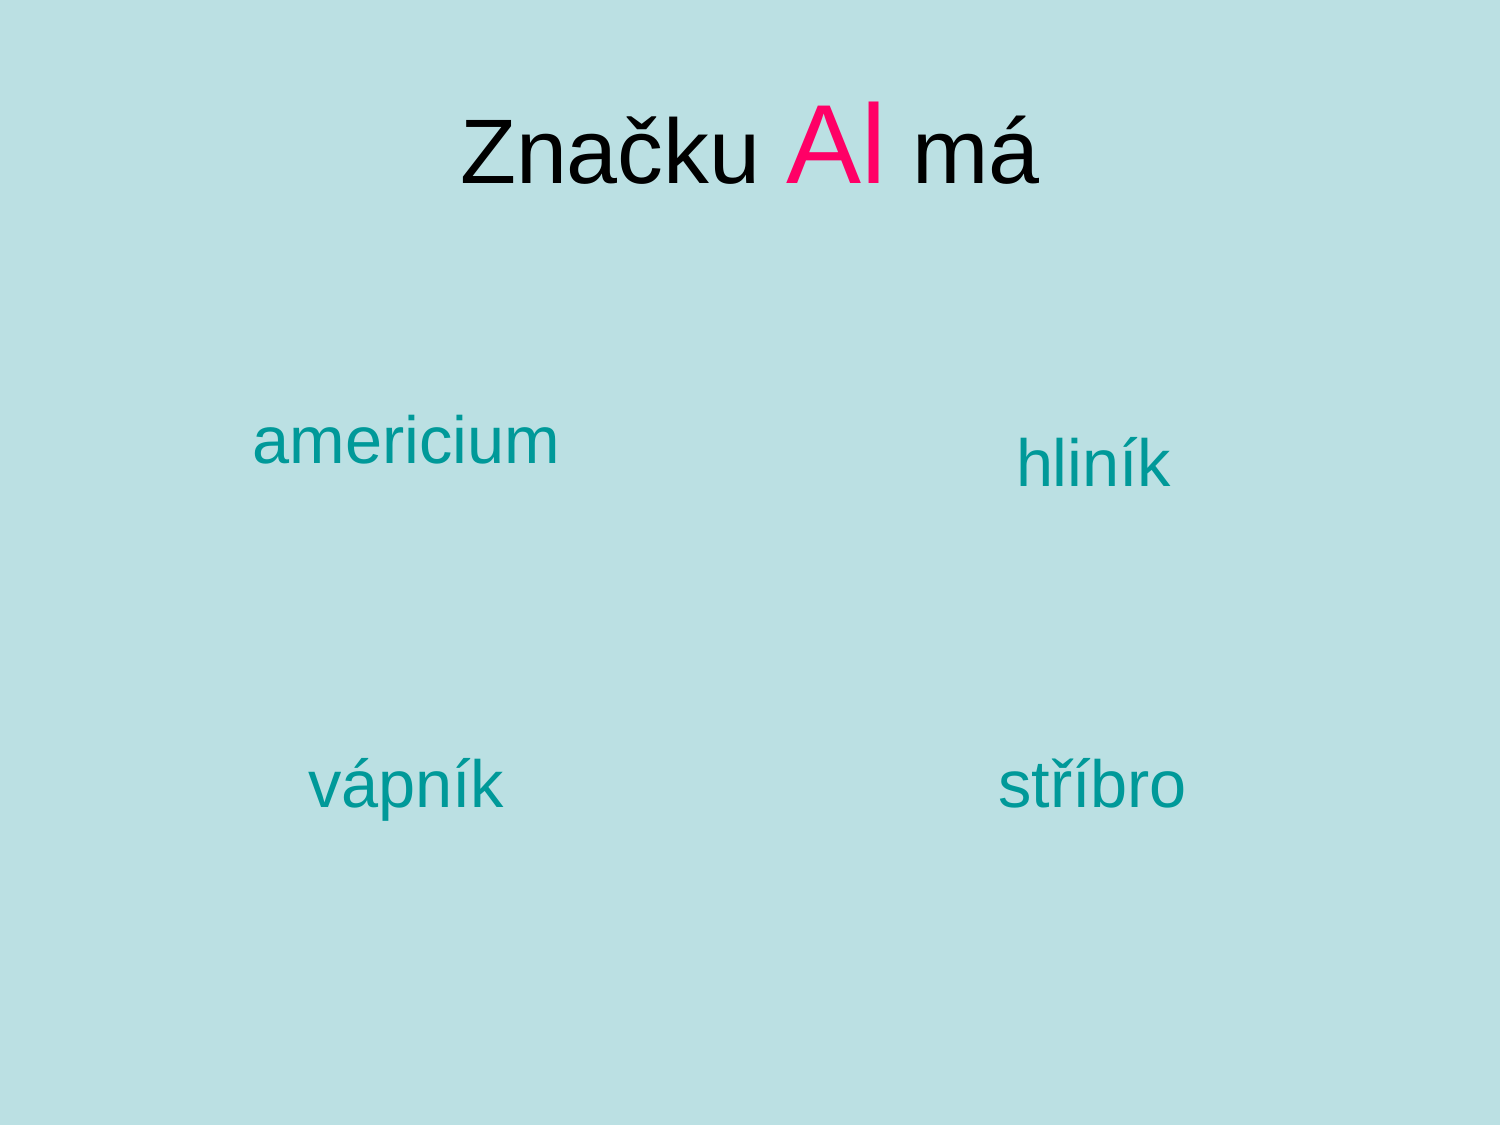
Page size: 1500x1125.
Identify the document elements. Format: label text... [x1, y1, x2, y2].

table_header americium [75, 262, 737, 621]
table_header hliník [763, 262, 1425, 621]
table_header stříbro [763, 646, 1423, 1005]
table_header vápník [75, 646, 737, 1005]
title Značku Al má [75, 45, 1426, 233]
